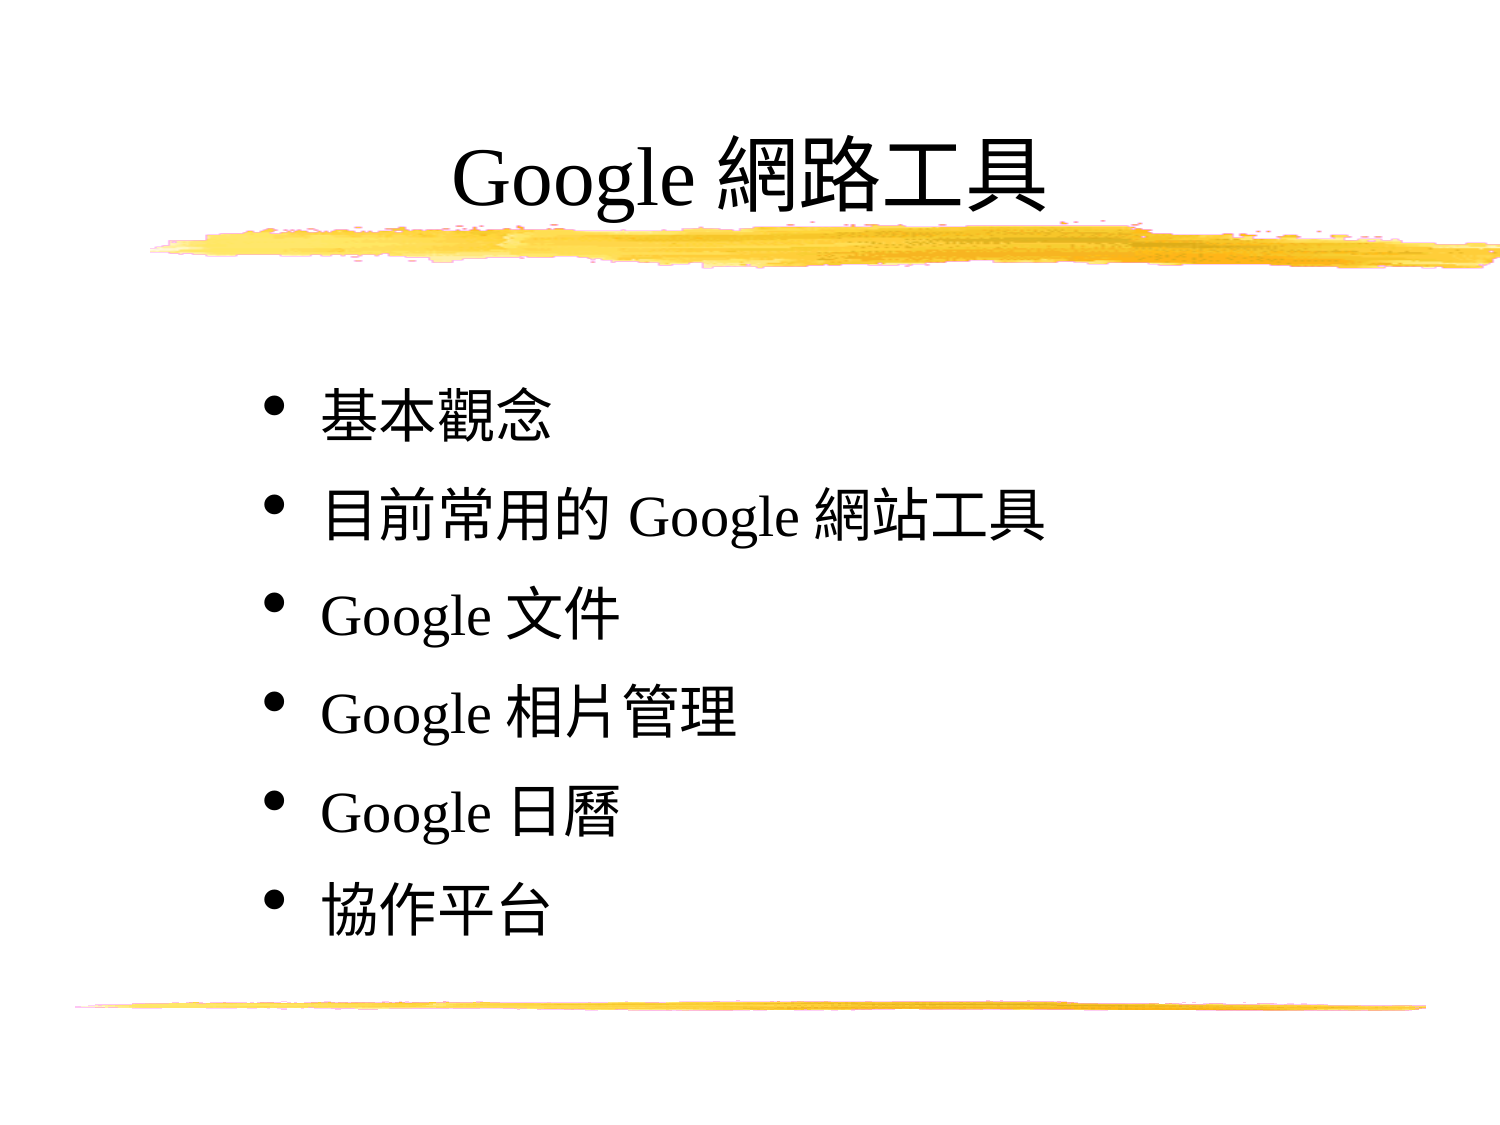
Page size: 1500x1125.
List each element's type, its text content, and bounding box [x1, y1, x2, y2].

picture [75, 999, 1426, 1013]
list 基本觀念 目前常用的Google網站工具 Google文件 Google相片管理 Google日曆 協作平台 [249, 362, 1363, 888]
title Google網路工具 [112, 49, 1388, 238]
picture [150, 215, 1500, 279]
